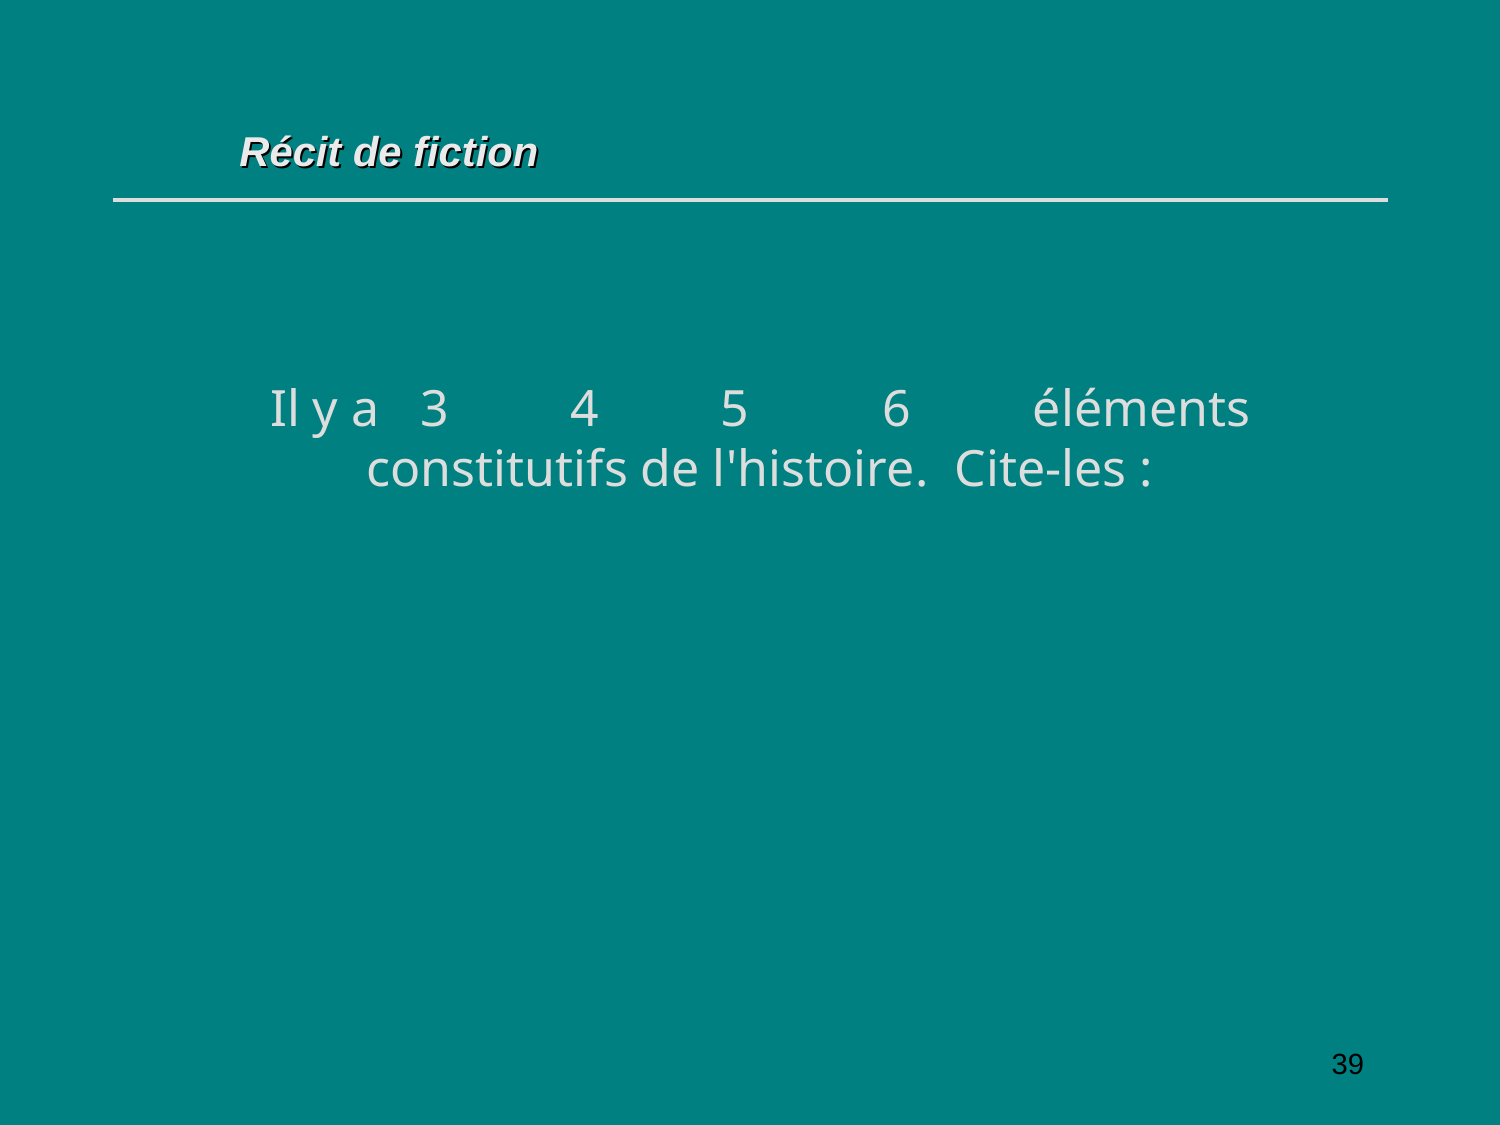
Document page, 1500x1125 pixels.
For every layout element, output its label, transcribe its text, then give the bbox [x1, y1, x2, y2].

text_box Il y a 3 4 5 6 éléments constitutifs de l'histoire. Cite-les : [182, 368, 1338, 505]
text_box Récit de fiction [224, 116, 554, 183]
